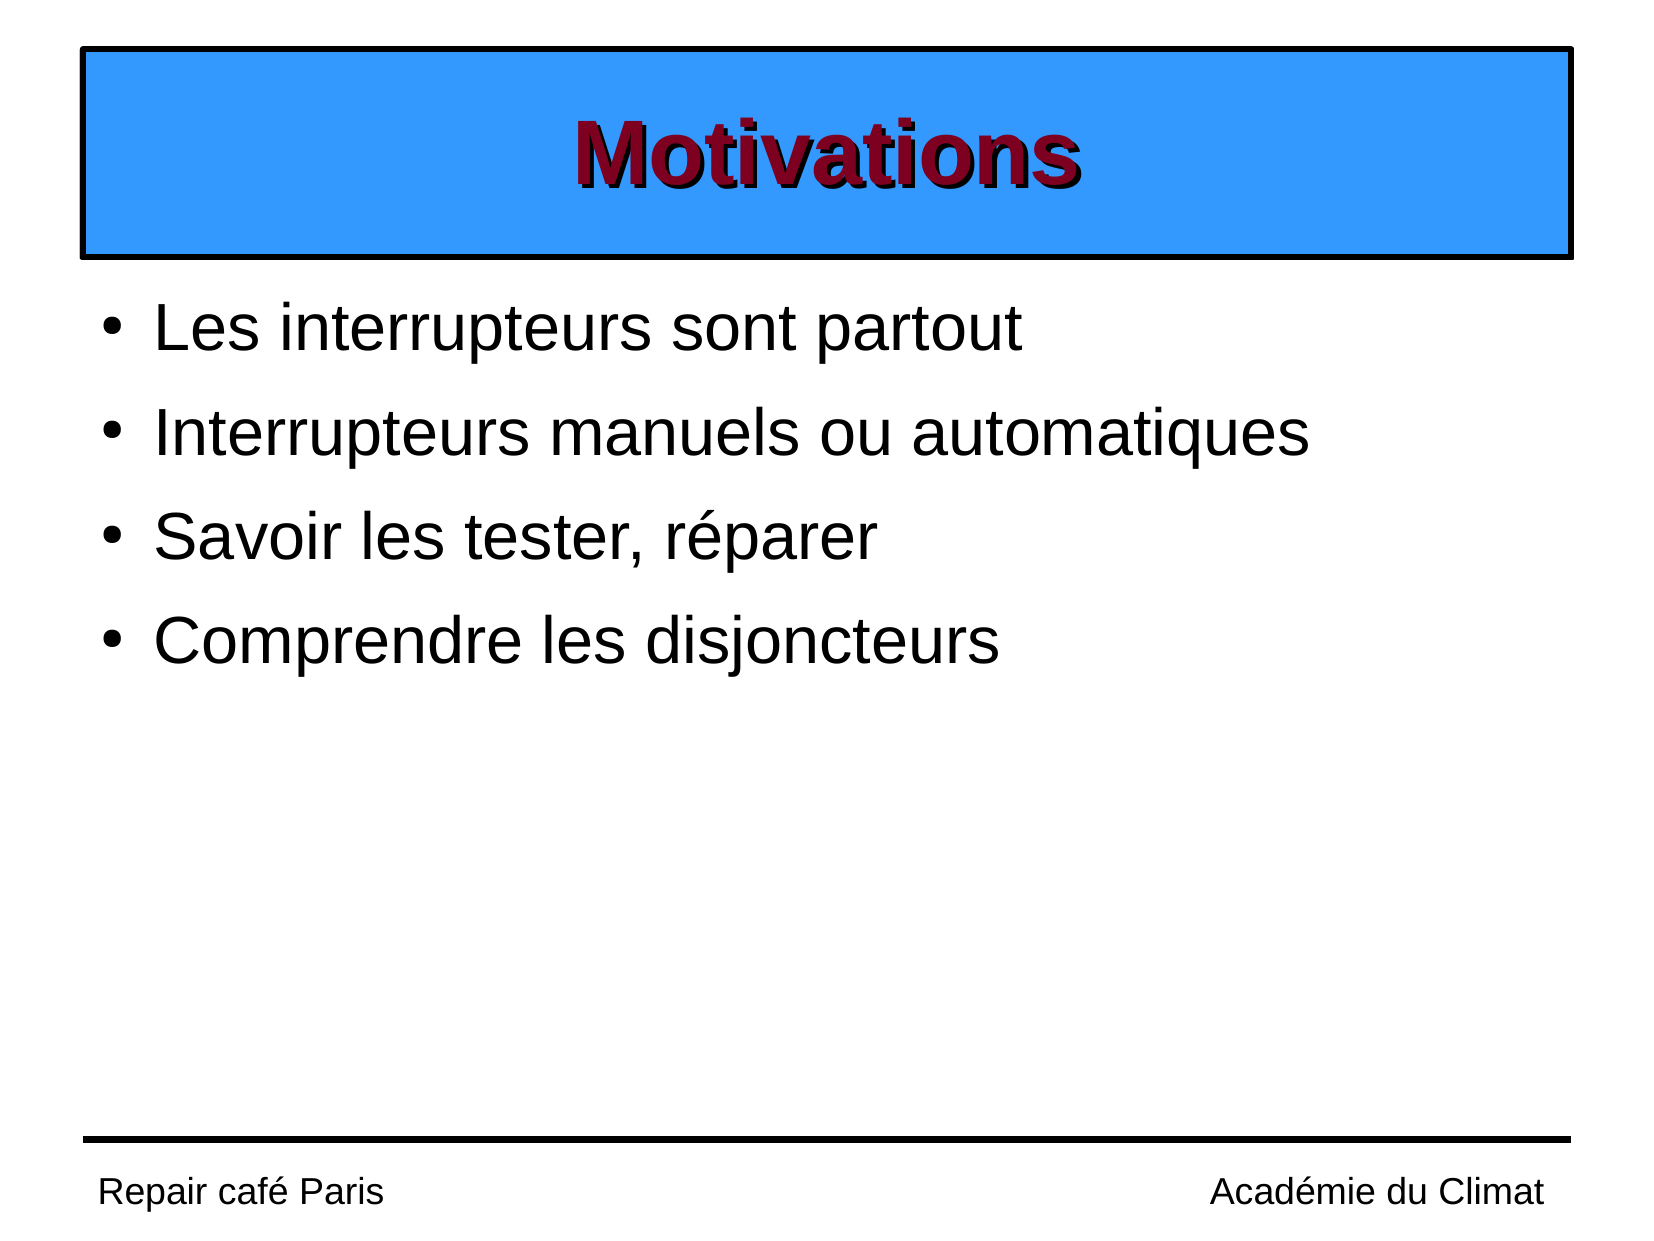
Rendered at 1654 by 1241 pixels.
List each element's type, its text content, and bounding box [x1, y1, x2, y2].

list Les interrupteurs sont partout Interrupteurs manuels ou automatiques Savoir les tester, réparer Comprendre les disjoncteurs [82, 290, 1571, 1111]
title Motivations [82, 49, 1571, 257]
text_box Repair café Paris Académie du Climat [82, 1163, 1571, 1220]
